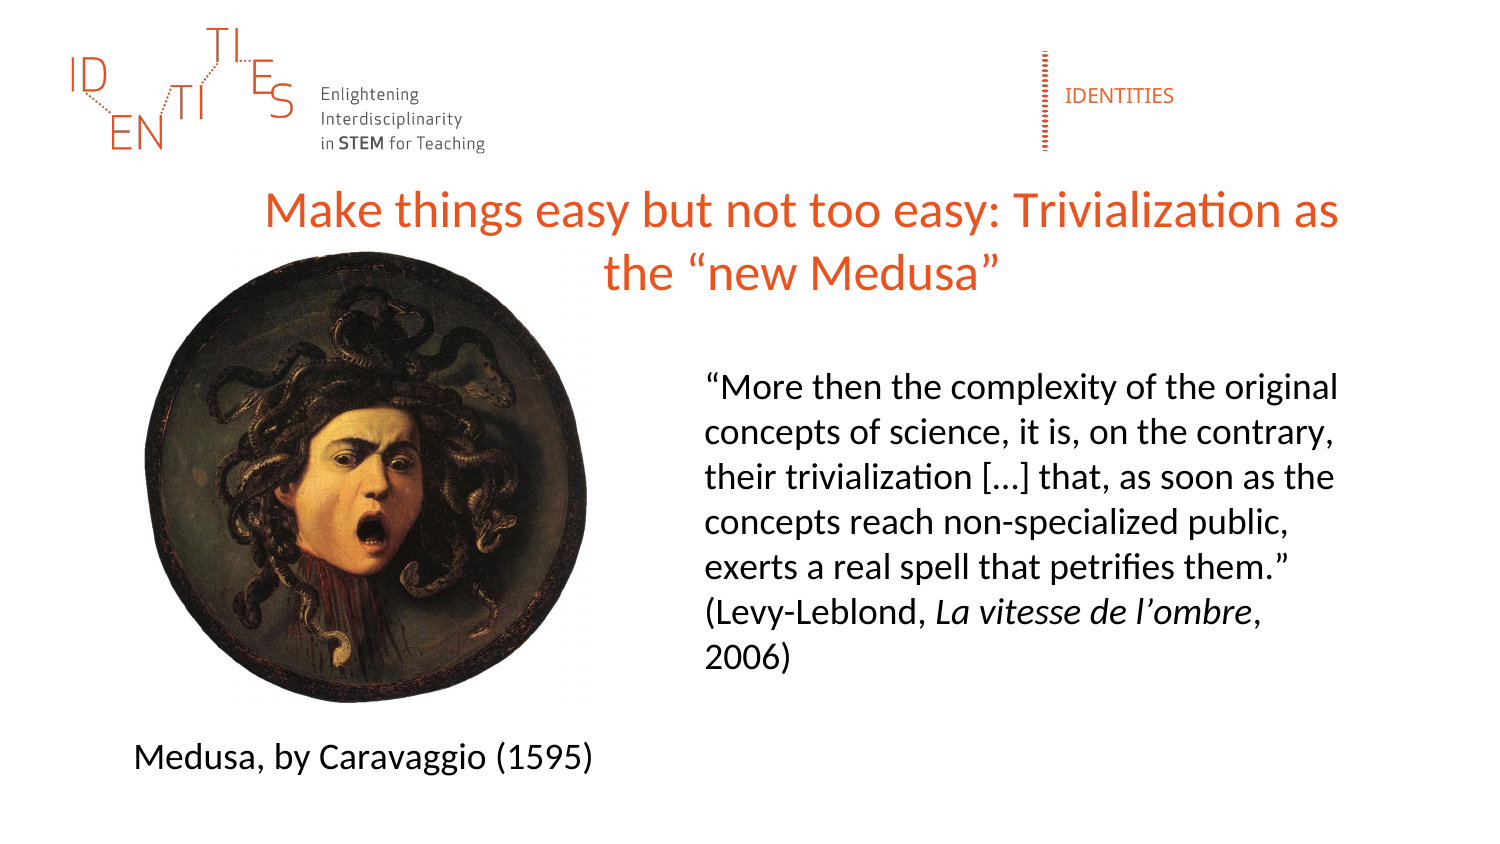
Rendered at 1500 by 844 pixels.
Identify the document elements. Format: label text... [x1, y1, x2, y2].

text_box “More then the complexity of the original concepts of science, it is, on the contrary, their trivialization […] that, as soon as the concepts reach non-specialized public, exerts a real spell that petrifies them.” (Levy-Leblond, La vitesse de l’ombre, 2006) [689, 354, 1361, 689]
picture [71, 24, 485, 157]
picture [139, 246, 592, 708]
title Make things easy but not too easy: Trivialization as the “new Medusa” [243, 168, 1361, 276]
text_box Medusa, by Caravaggio (1595) [118, 724, 613, 786]
text_box IDENTITIES [1050, 75, 1472, 142]
picture [1042, 51, 1051, 151]
